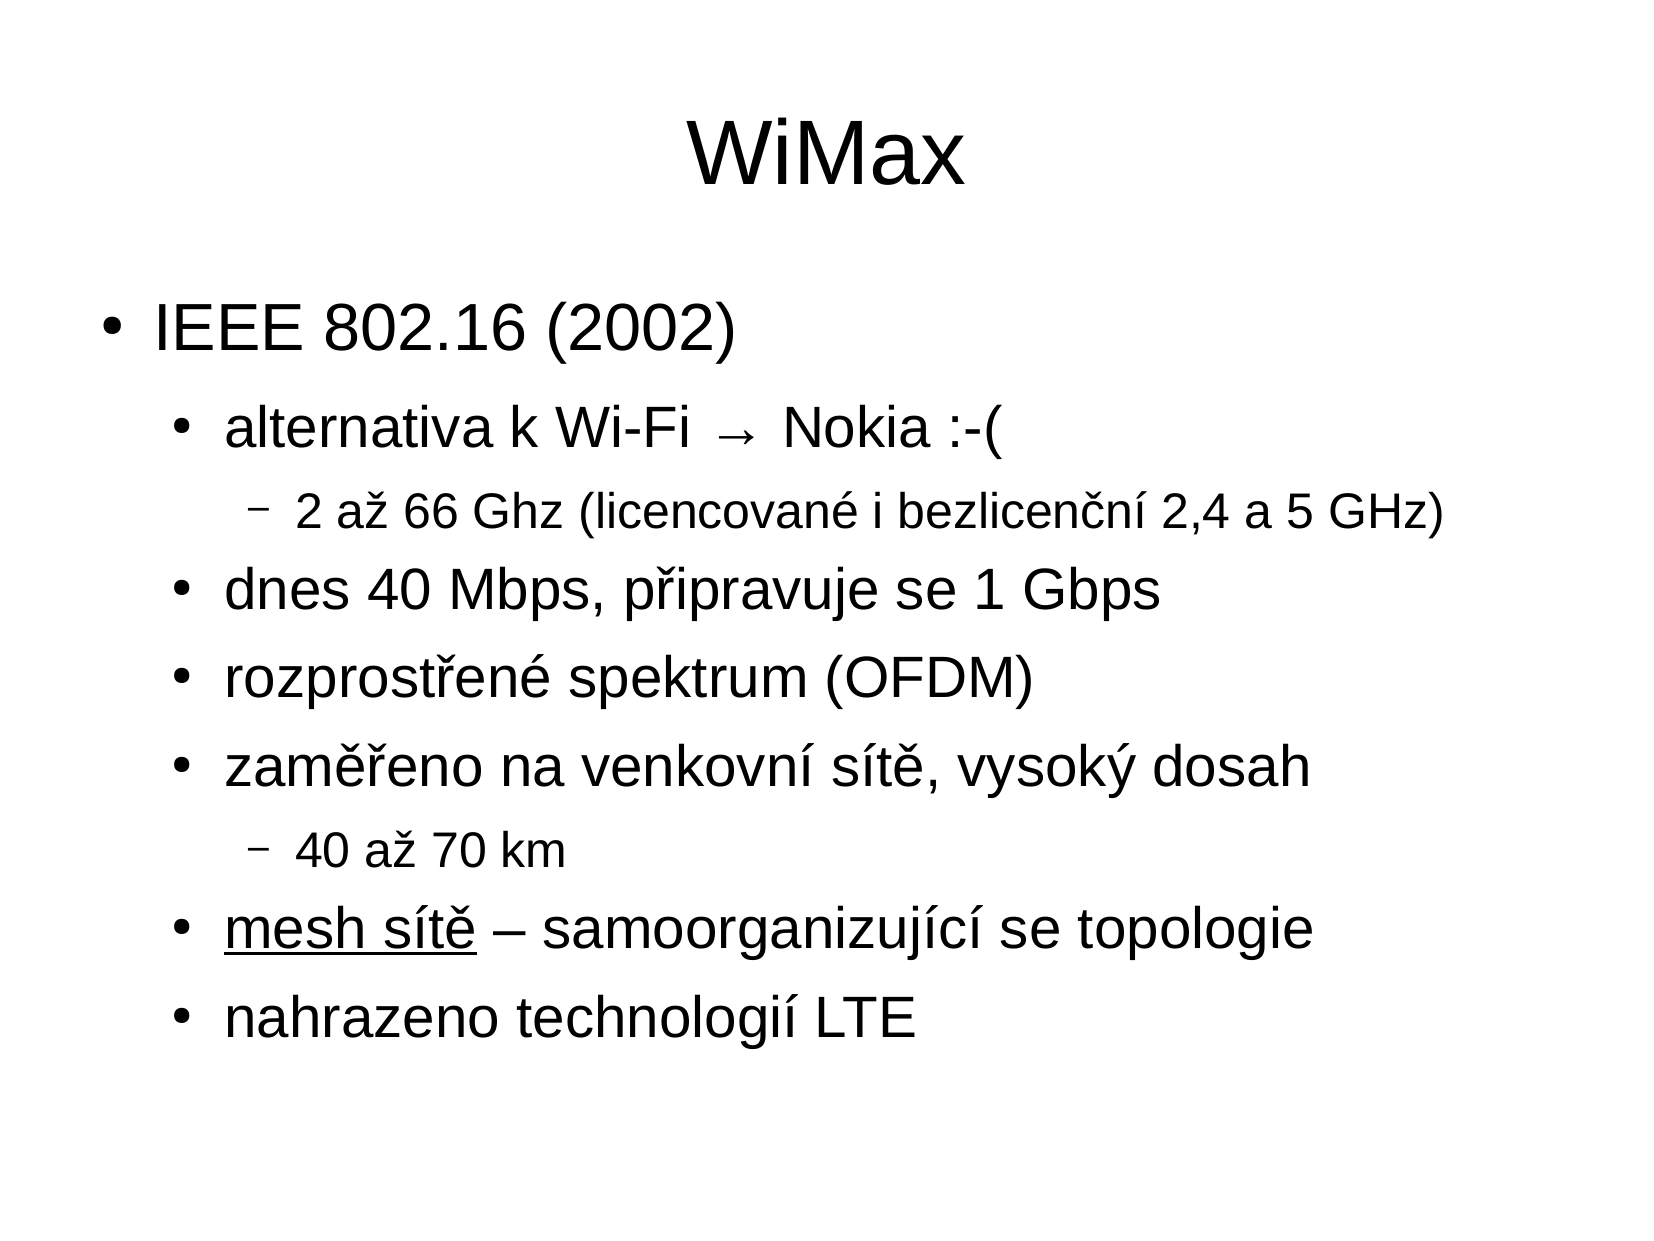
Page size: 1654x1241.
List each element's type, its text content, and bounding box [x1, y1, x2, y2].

list IEEE 802.16 (2002) alternativa k Wi-Fi → Nokia :-( 2 až 66 Ghz (licencované i bezlicenční 2,4 a 5 GHz) dnes 40 Mbps, připravuje se 1 Gbps rozprostřené spektrum (OFDM) zaměřeno na venkovní sítě, vysoký dosah 40 až 70 km mesh sítě – samoorganizující se topologie nahrazeno technologií LTE [82, 290, 1571, 1109]
title WiMax [82, 49, 1571, 257]
